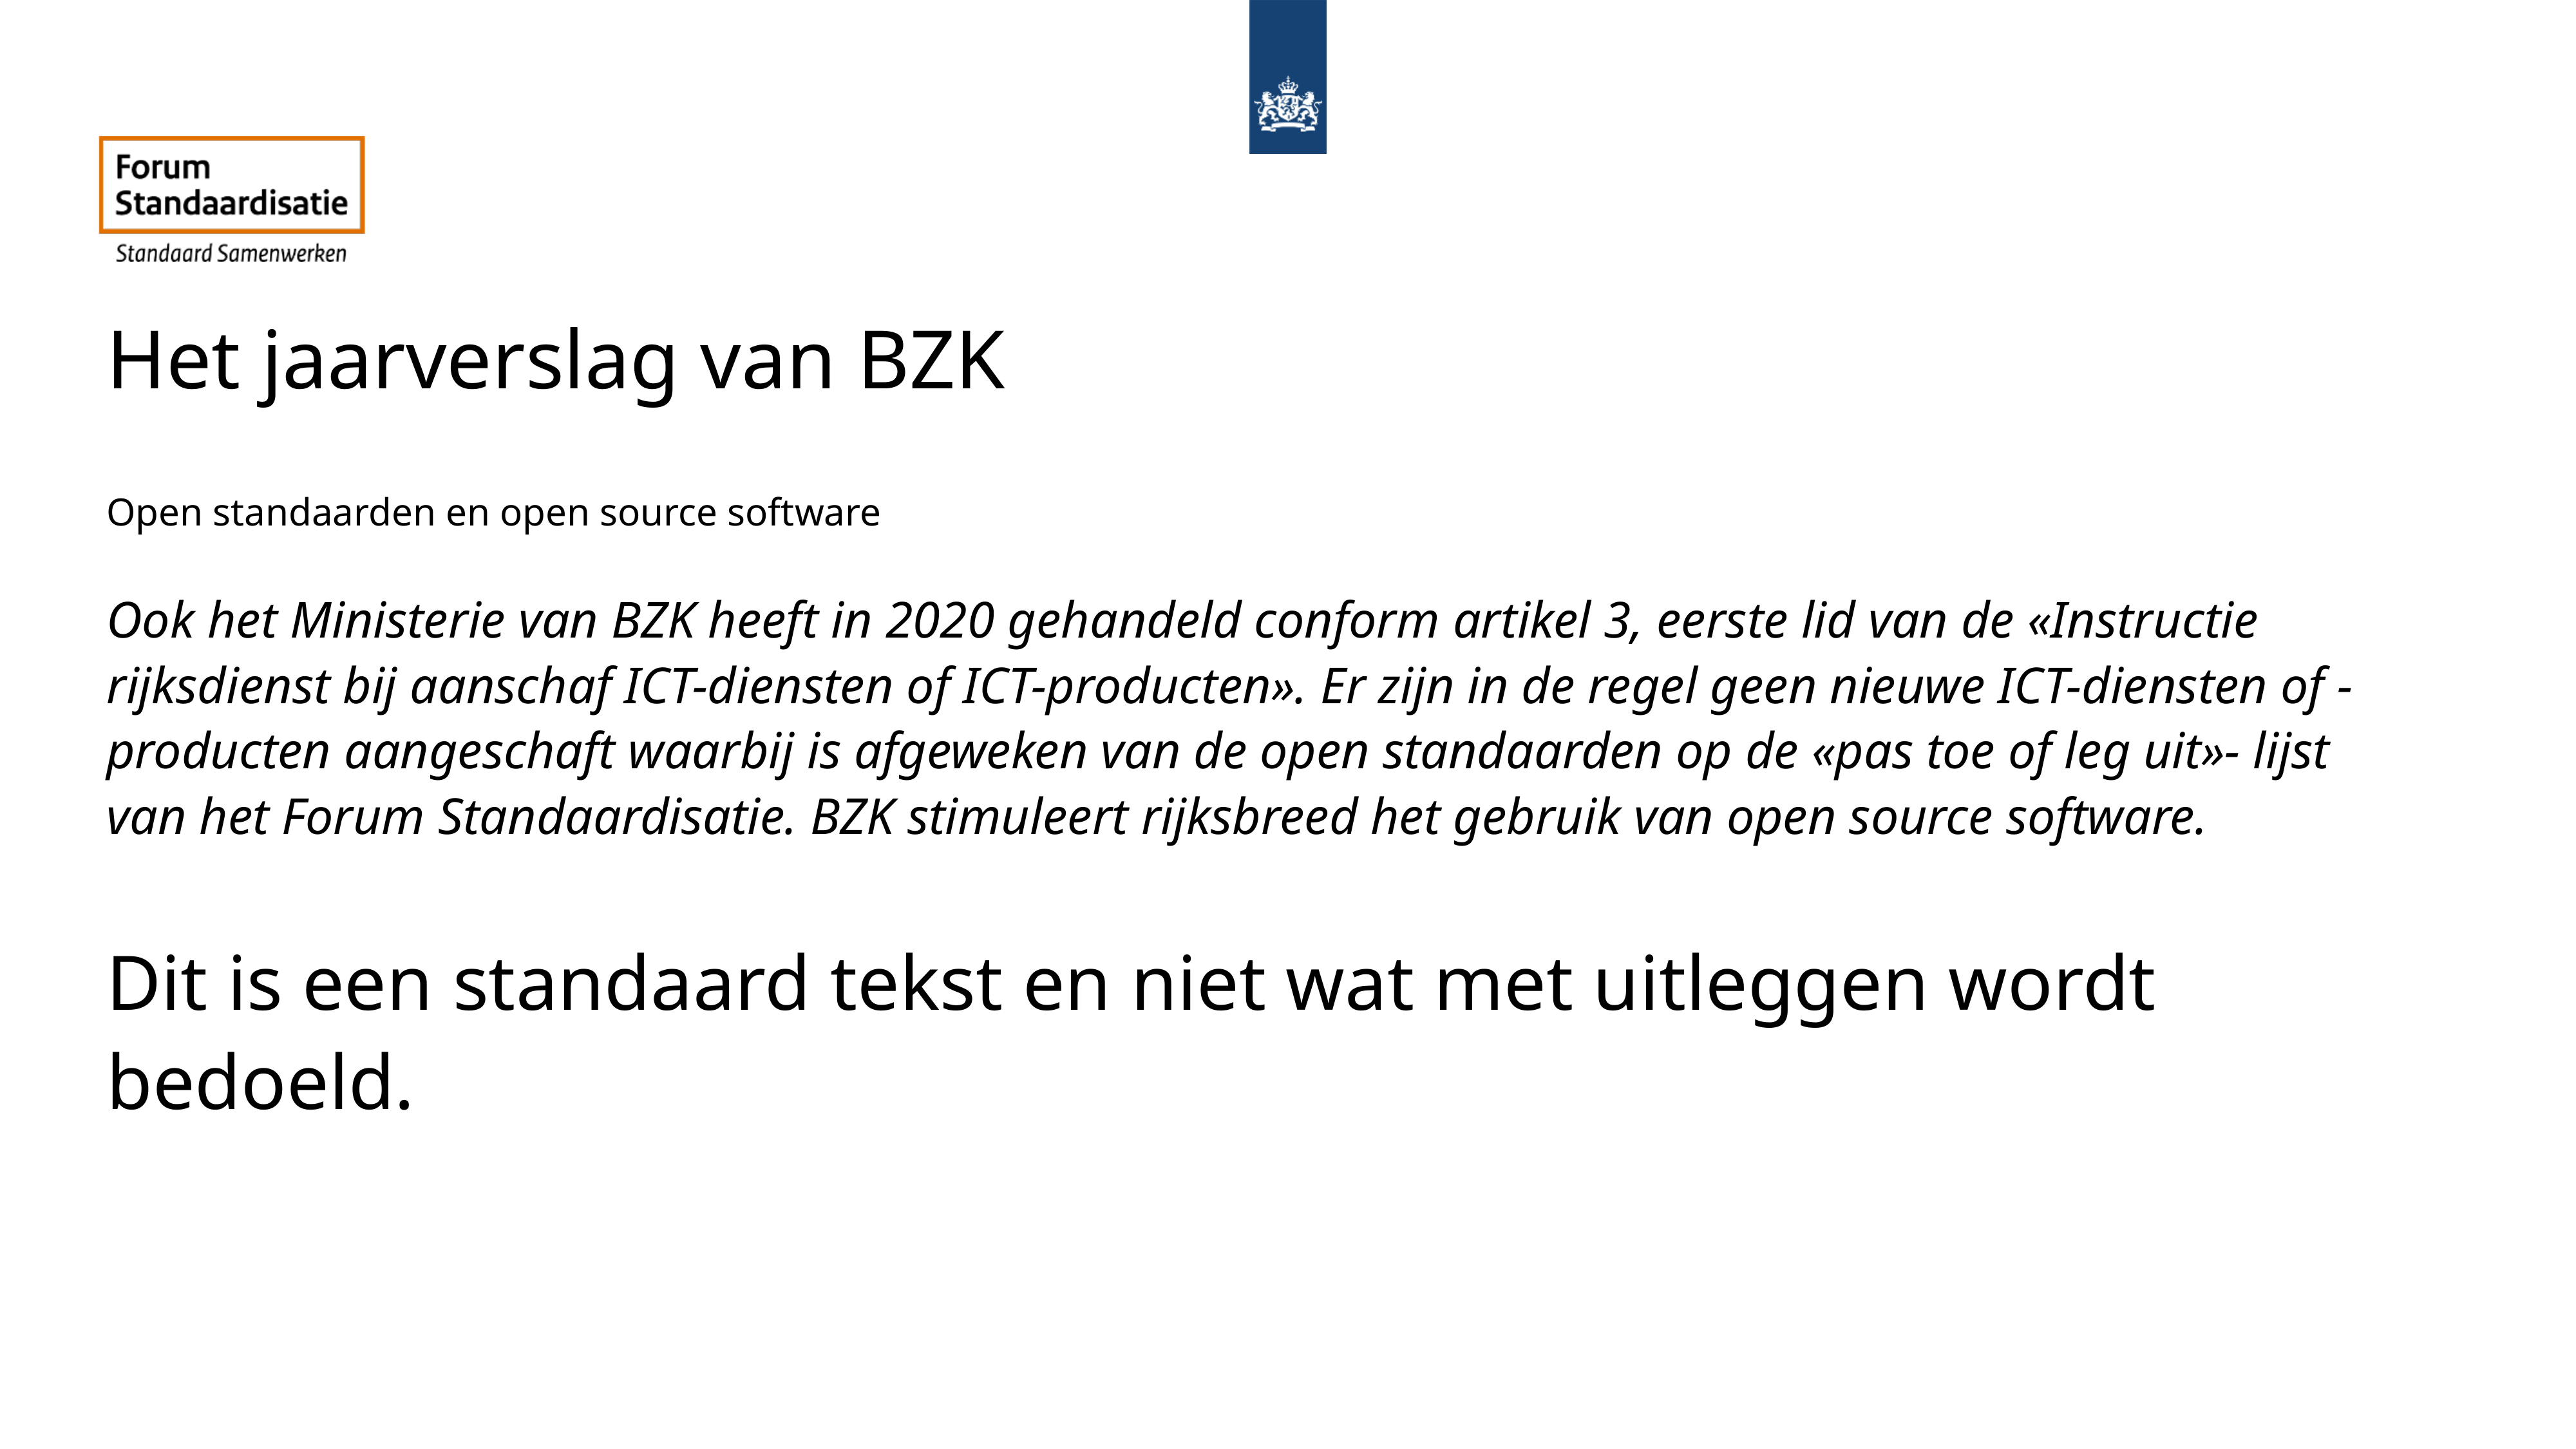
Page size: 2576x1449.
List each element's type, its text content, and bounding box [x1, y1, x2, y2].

list Open standaarden en open source software Ook het Ministerie van BZK heeft in 2020 gehandeld conform artikel 3, eerste lid van de «Instructie rijksdienst bij aanschaf ICT-diensten of ICT-producten». Er zijn in de regel geen nieuwe ICT-diensten of -producten aangeschaft waarbij is afgeweken van de open standaarden op de «pas toe of leg uit»- lijst van het Forum Standaardisatie. BZK stimuleert rijksbreed het gebruik van open source software. Dit is een standaard tekst en niet wat met uitleggen wordt bedoeld. [99, 415, 2377, 1251]
title Het jaarverslag van BZK [99, 311, 2377, 399]
picture [1249, 0, 1327, 154]
picture [99, 136, 365, 262]
